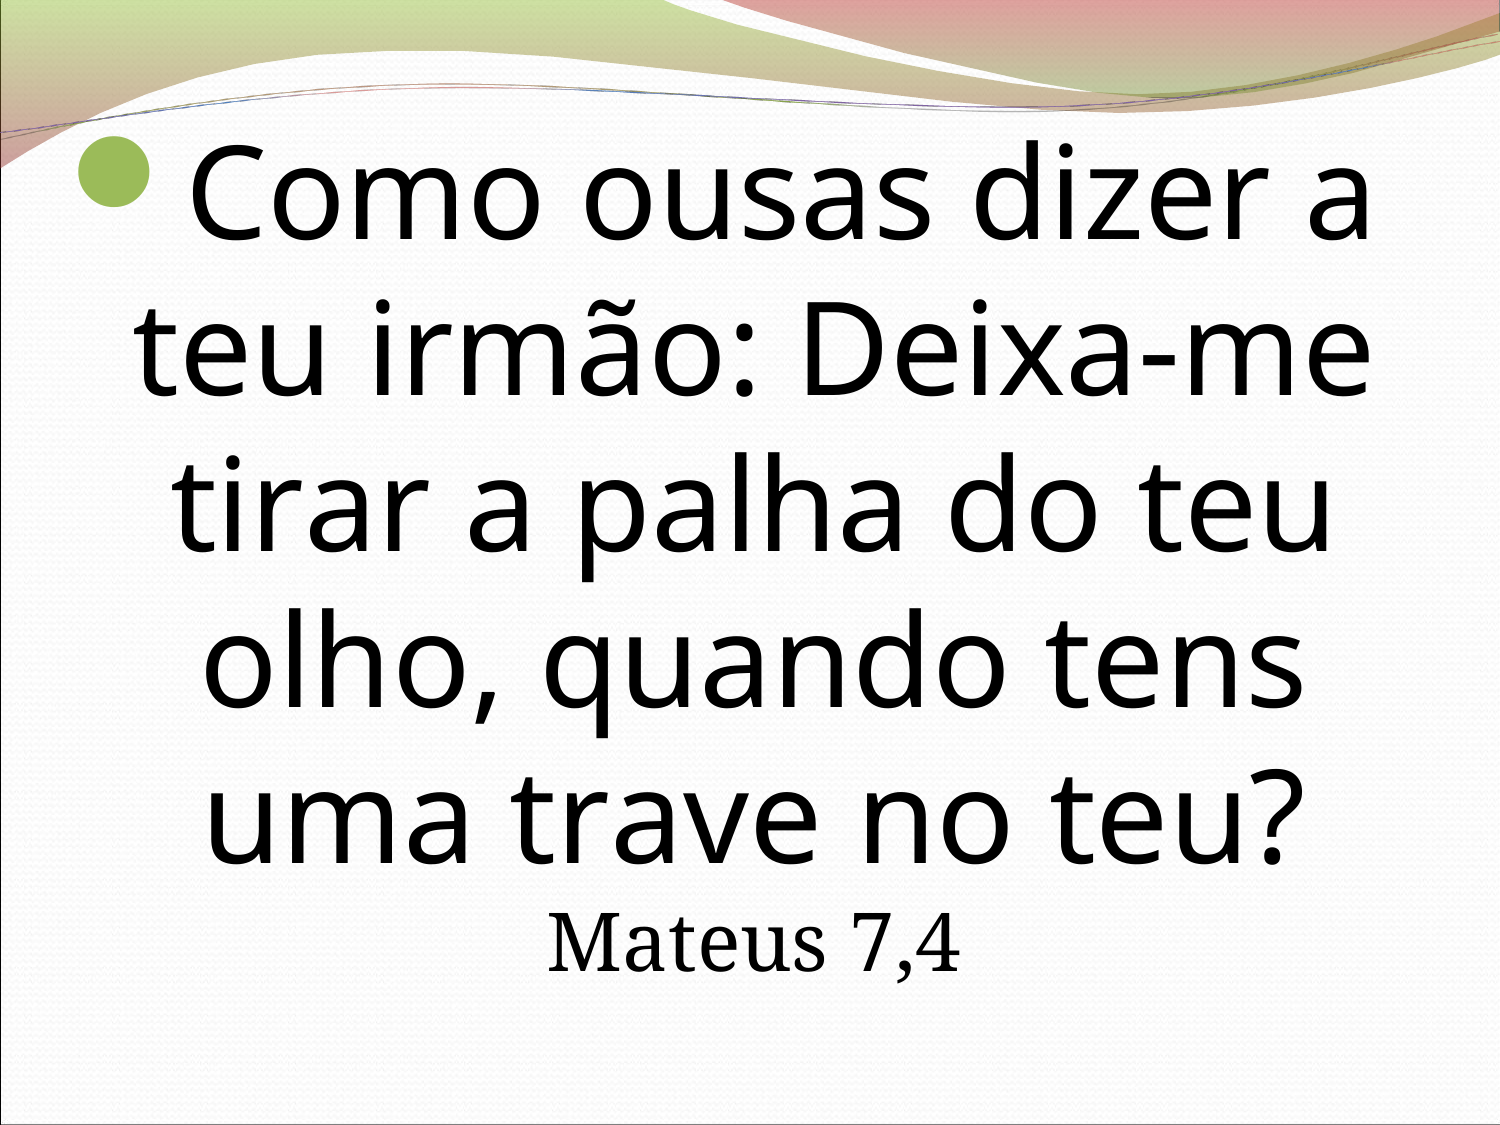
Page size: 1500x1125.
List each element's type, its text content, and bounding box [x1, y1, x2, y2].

picture [0, 0, 1500, 1125]
list Como ousas dizer a teu irmão: Deixa-me tirar a palha do teu olho, quando tens uma trave no teu? Mateus 7,4 [53, 101, 1424, 1006]
